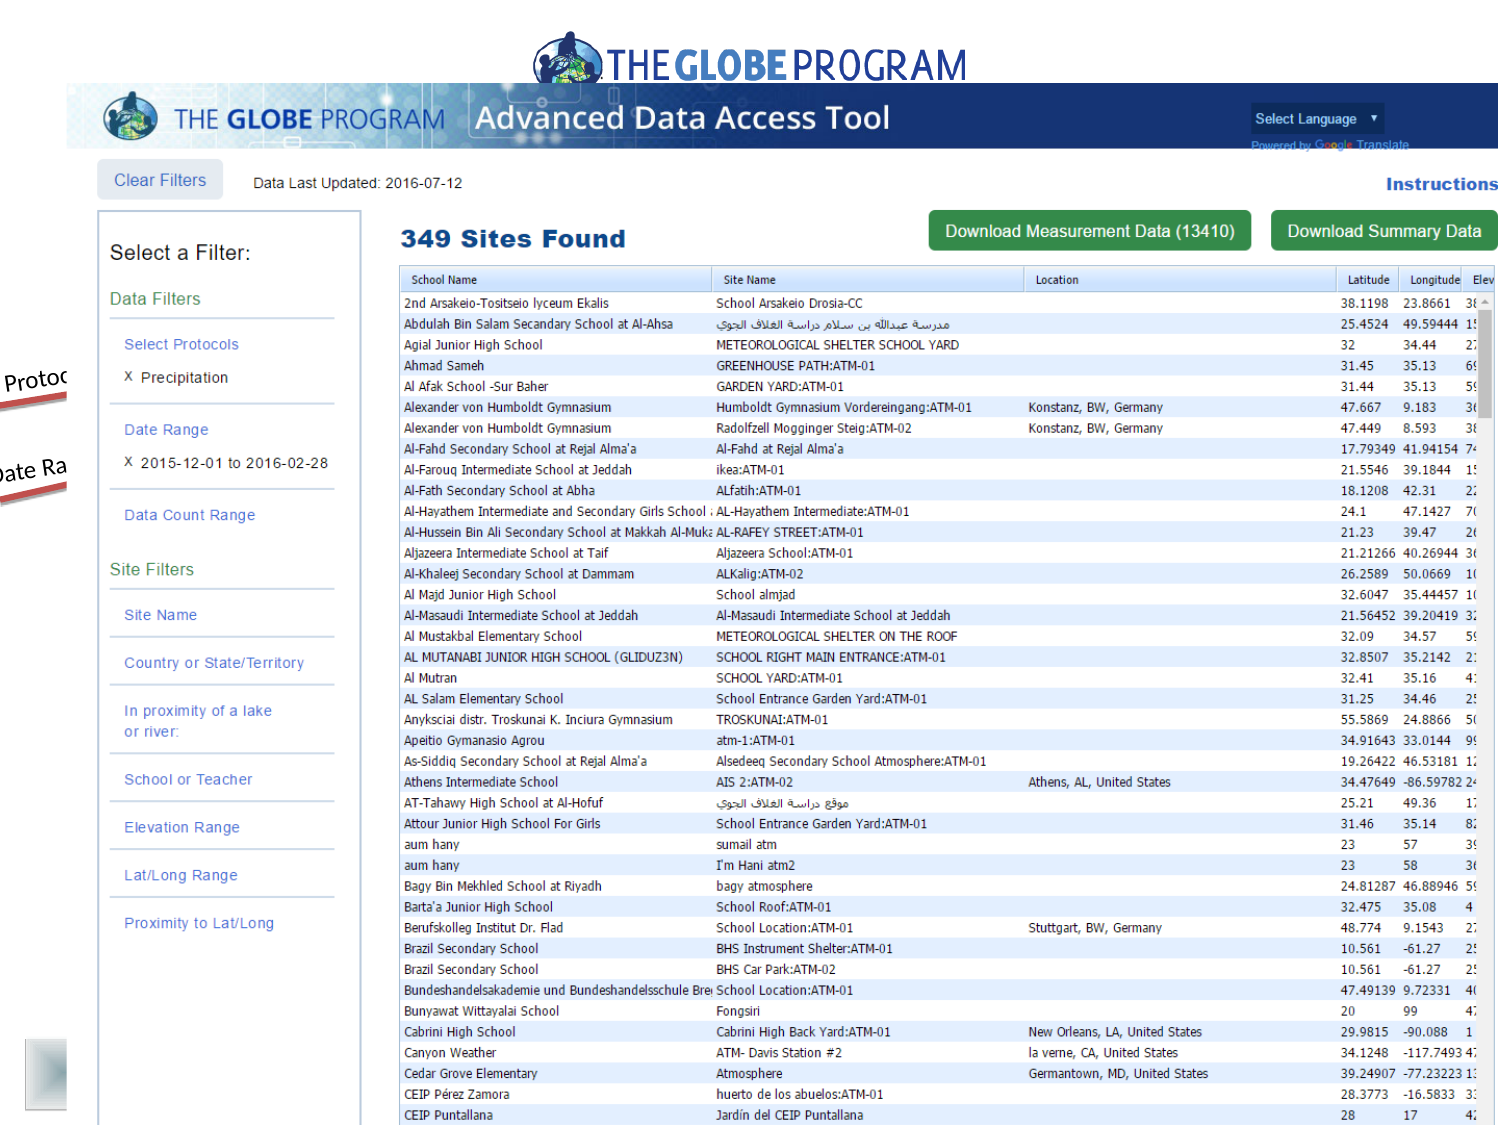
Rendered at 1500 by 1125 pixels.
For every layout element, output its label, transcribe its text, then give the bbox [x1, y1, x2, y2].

text_box Protocol [0, 351, 66, 407]
picture [66, 24, 1498, 1125]
text_box Date Range [0, 440, 66, 496]
